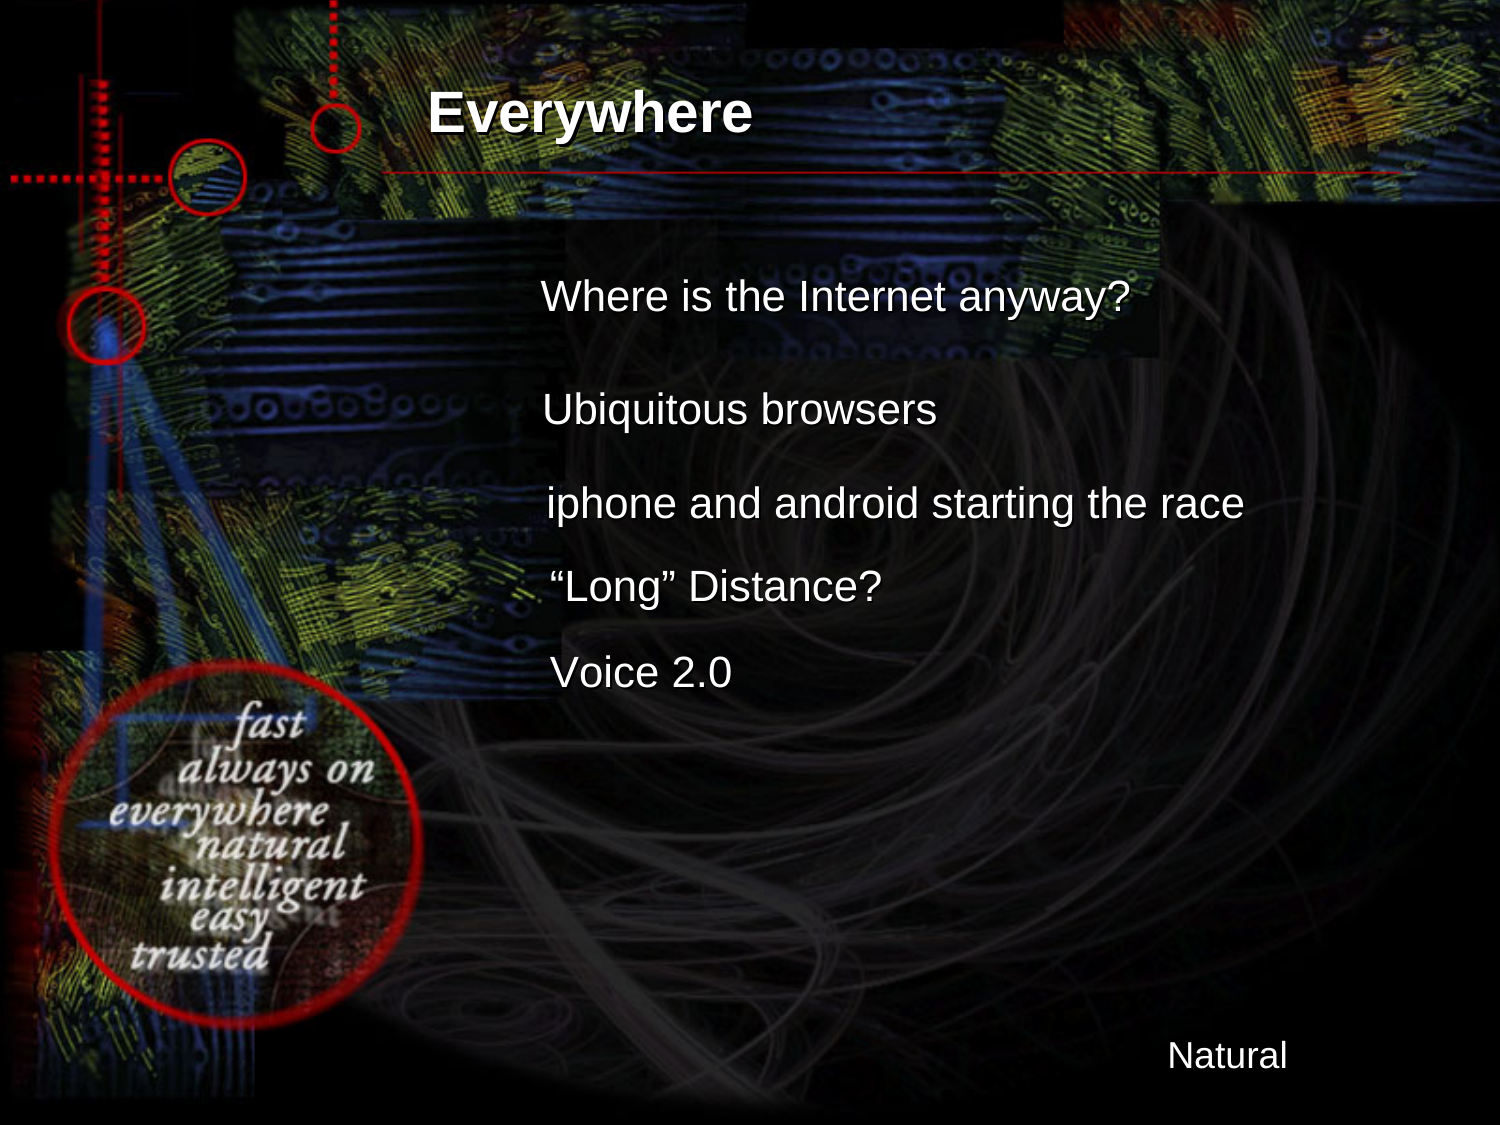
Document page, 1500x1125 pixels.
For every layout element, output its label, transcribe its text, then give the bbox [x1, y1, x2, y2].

list “Long” Distance? [535, 551, 1325, 628]
title Everywhere [412, 45, 1450, 175]
list Where is the Internet anyway? [525, 260, 1315, 338]
picture [0, 0, 1500, 1125]
list Ubiquitous browsers [527, 373, 1488, 451]
text_box [1119, 1034, 1456, 1091]
text_box Natural [1167, 1031, 1475, 1074]
text_box iphone and android starting the race [546, 475, 1313, 525]
text_box Voice 2.0 [550, 644, 940, 694]
